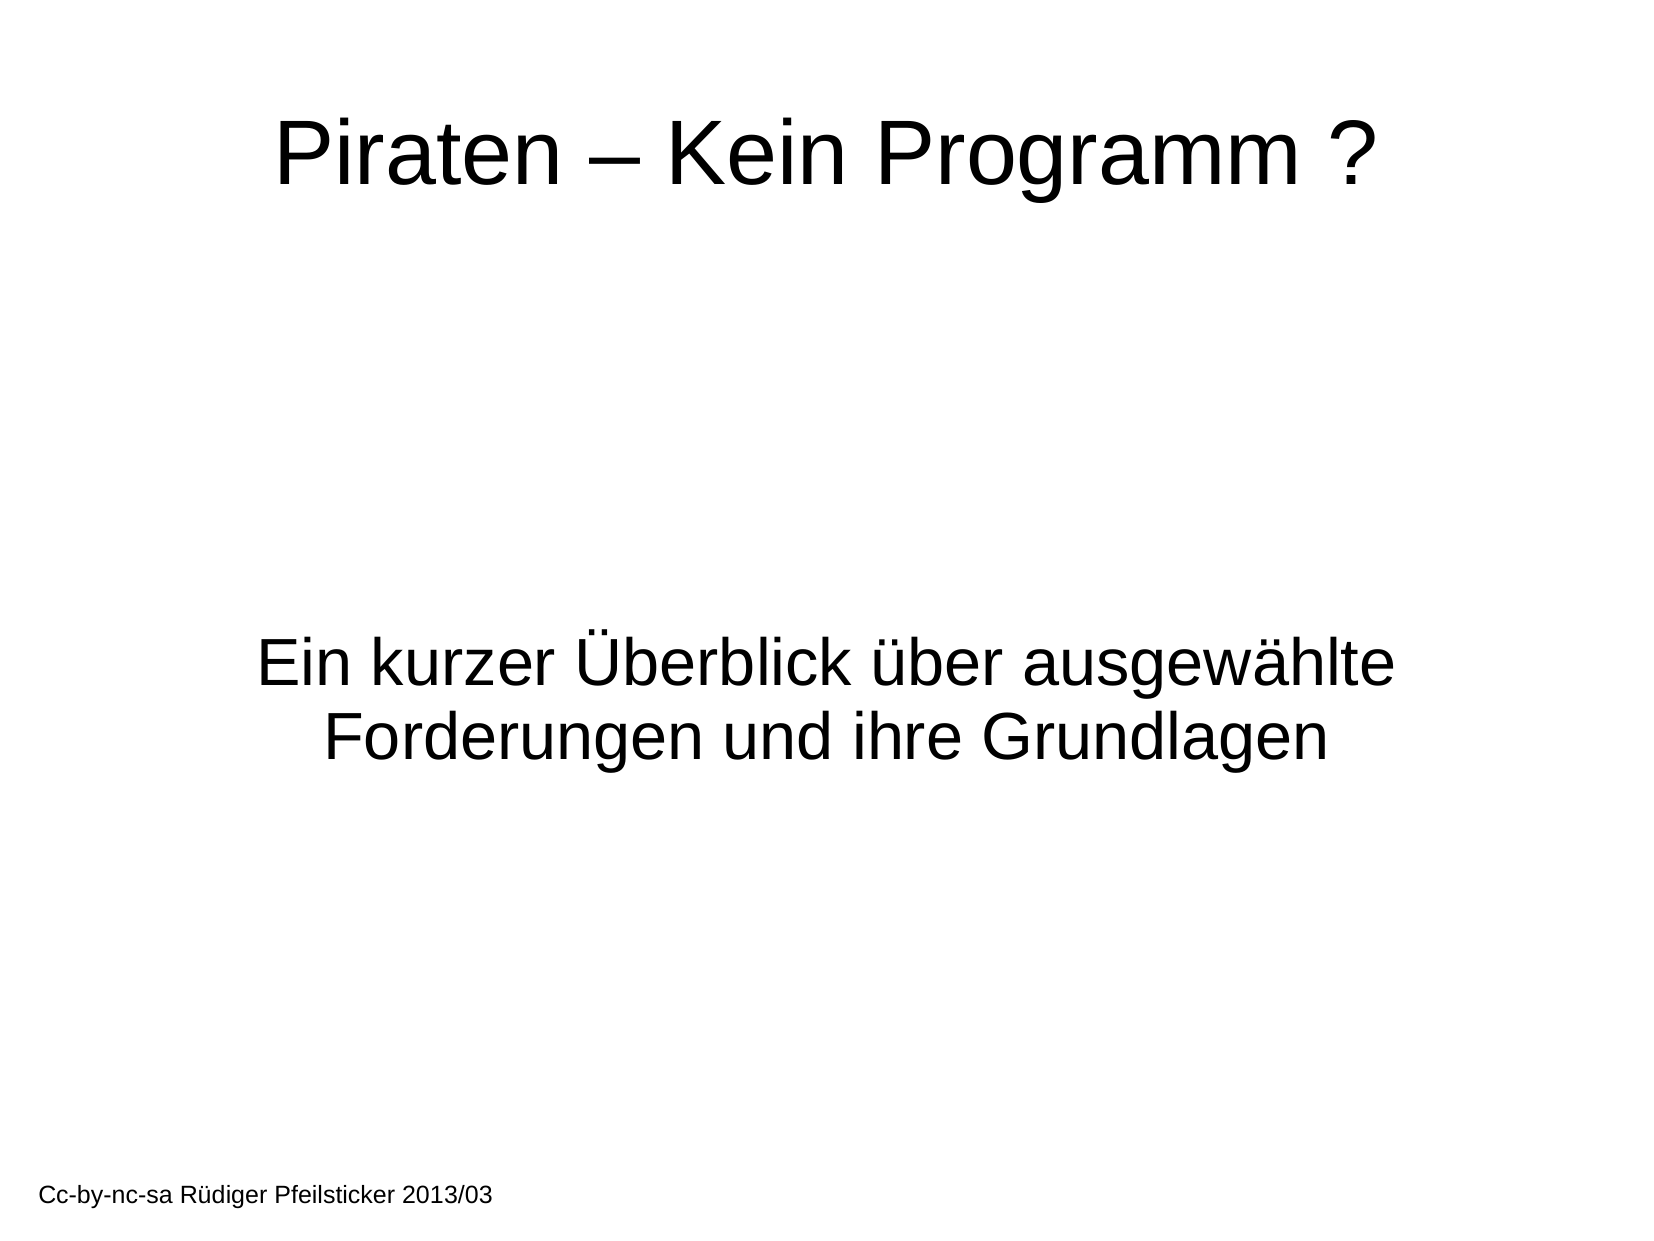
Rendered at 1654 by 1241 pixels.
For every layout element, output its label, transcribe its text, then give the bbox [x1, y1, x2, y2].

text_box Cc-by-nc-sa Rüdiger Pfeilsticker 2013/03 [23, 1173, 756, 1217]
text_box [807, 591, 850, 663]
title Piraten – Kein Programm ? [82, 49, 1571, 257]
subtitle Ein kurzer Überblick über ausgewählte Forderungen und ihre Grundlagen [82, 290, 1571, 1109]
